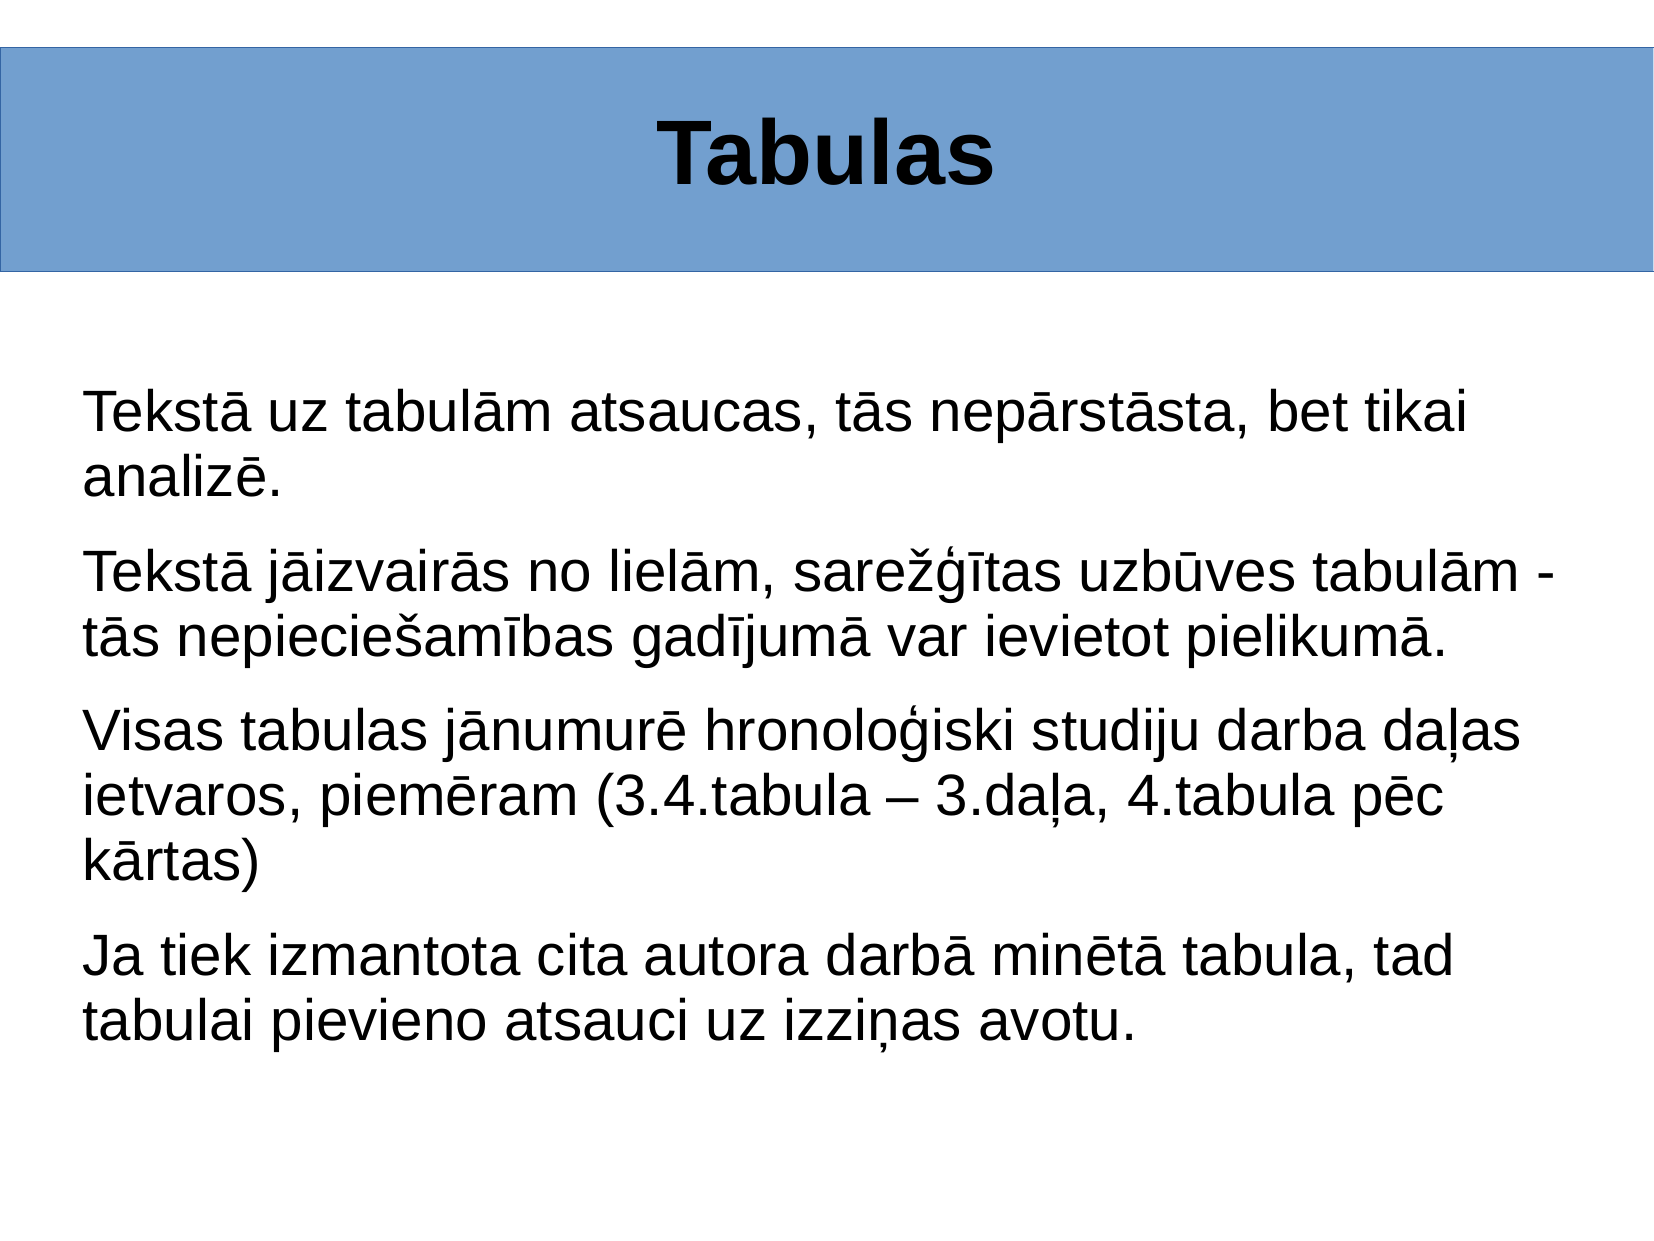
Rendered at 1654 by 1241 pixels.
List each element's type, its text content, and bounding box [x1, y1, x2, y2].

text_box [0, 47, 1654, 272]
list Tekstā uz tabulām atsaucas, tās nepārstāsta, bet tikai analizē. Tekstā jāizvairās no lielām, sarežģītas uzbūves tabulām - tās nepieciešamības gadījumā var ievietot pielikumā. Visas tabulas jānumurē hronoloģiski studiju darba daļas ietvaros, piemēram (3.4.tabula – 3.daļa, 4.tabula pēc kārtas) Ja tiek izmantota cita autora darbā minētā tabula, tad tabulai pievieno atsauci uz izziņas avotu. [82, 378, 1619, 1099]
title Tabulas [82, 49, 1571, 257]
